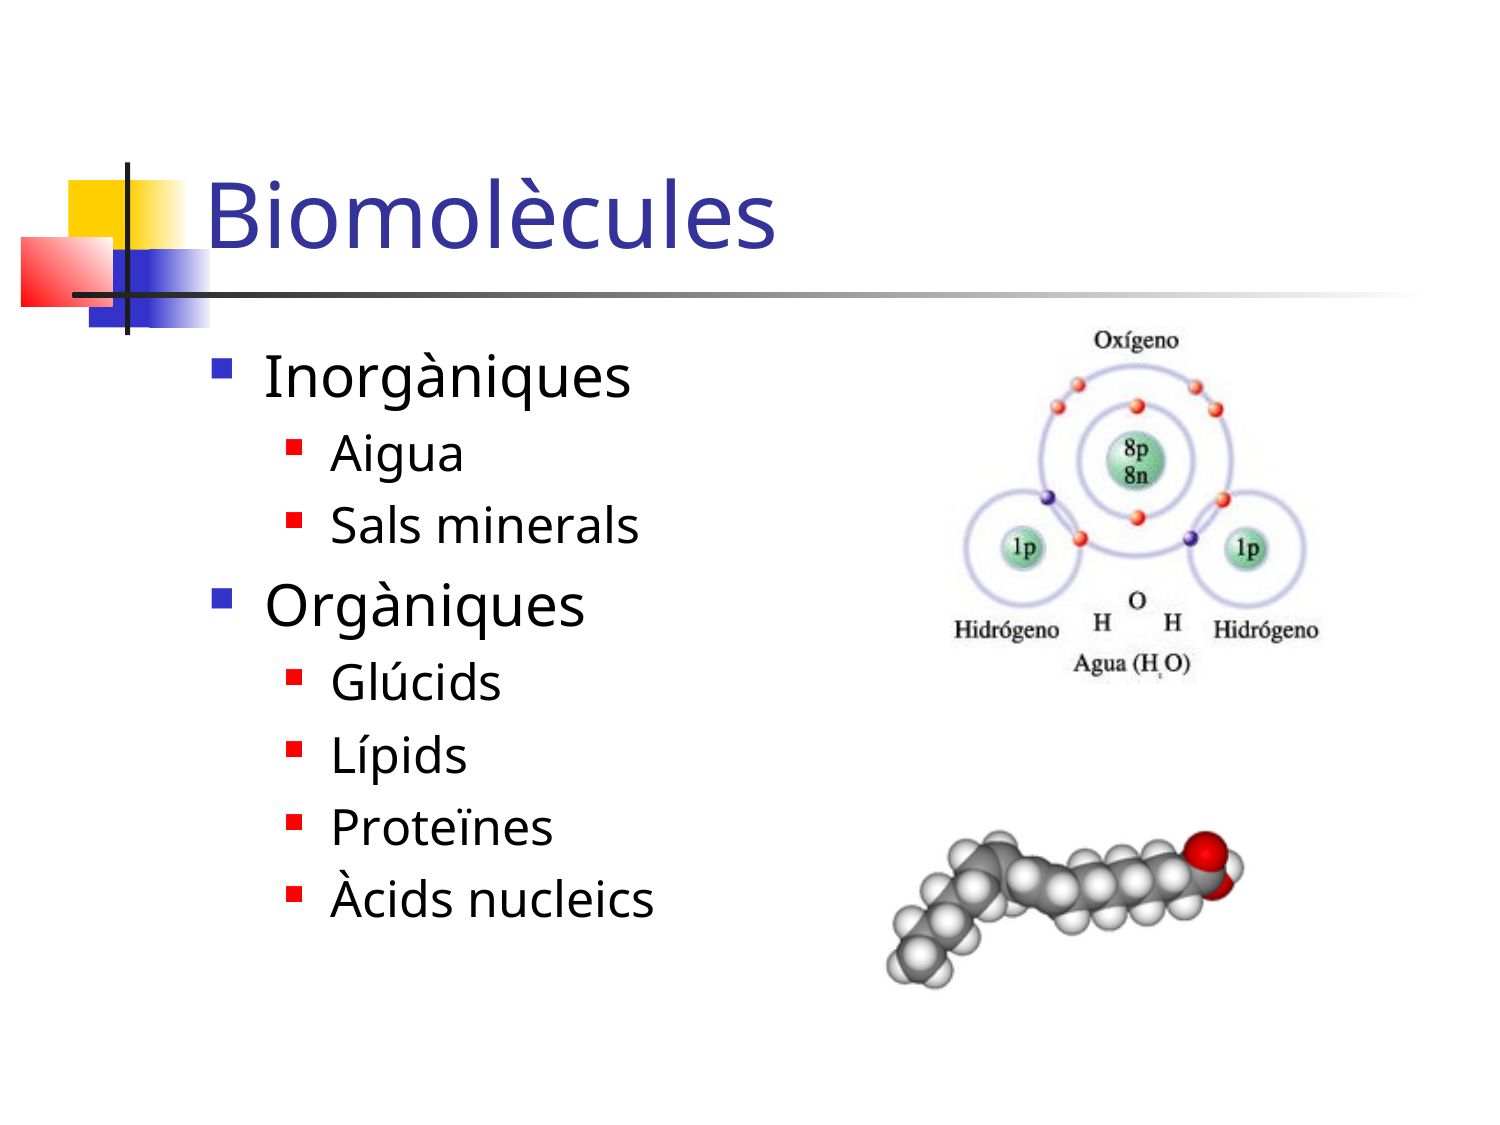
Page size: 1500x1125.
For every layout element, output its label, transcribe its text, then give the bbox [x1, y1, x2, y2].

title Biomolècules [188, 35, 1468, 276]
list Inorgàniques Aigua Sals minerals Orgàniques Glúcids Lípids Proteïnes Àcids nucleics [193, 331, 820, 1007]
picture [950, 326, 1323, 684]
picture [868, 727, 1254, 1043]
